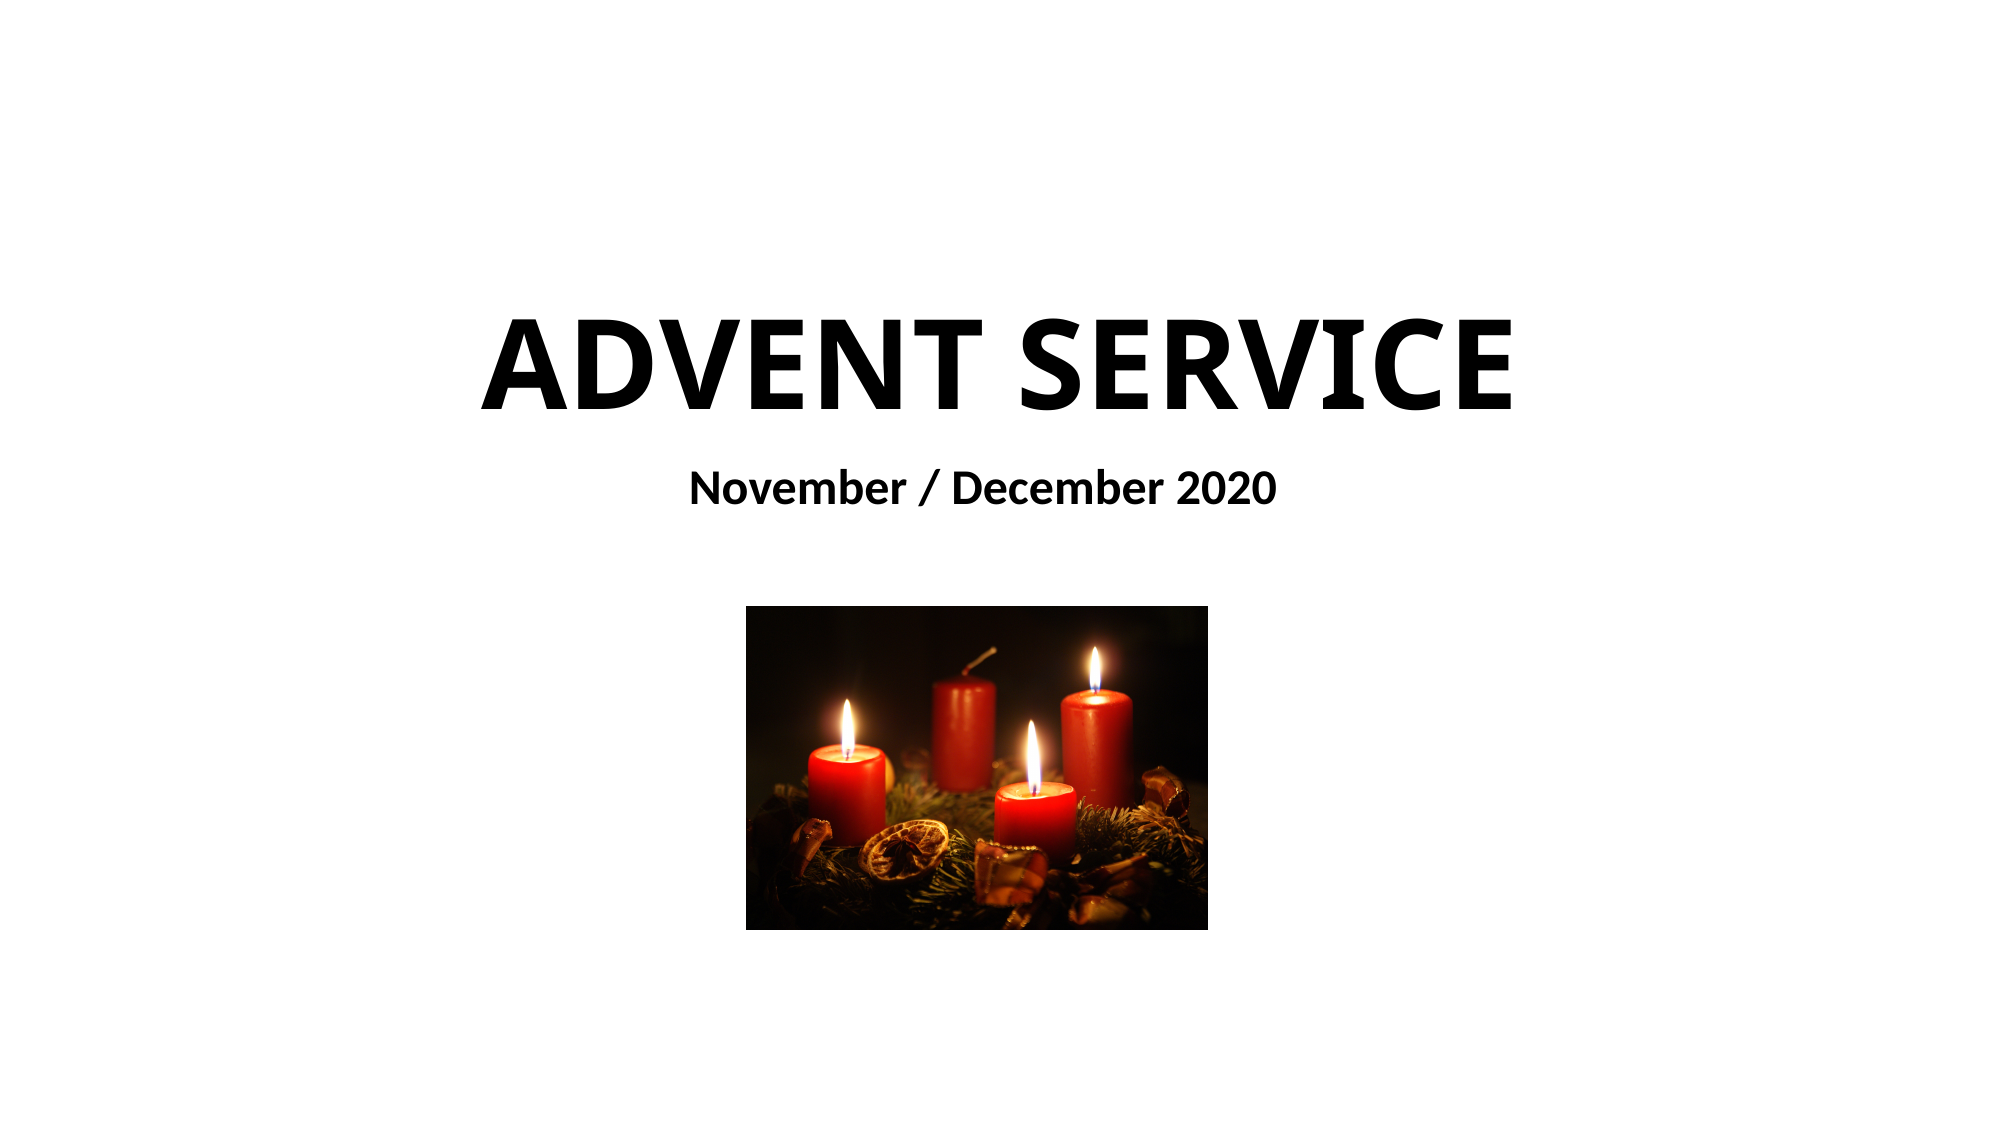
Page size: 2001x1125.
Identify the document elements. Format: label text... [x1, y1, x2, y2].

subtitle November / December 2020 [233, 453, 1734, 577]
picture [746, 606, 1208, 931]
title ADVENT SERVICE [249, 52, 1750, 445]
